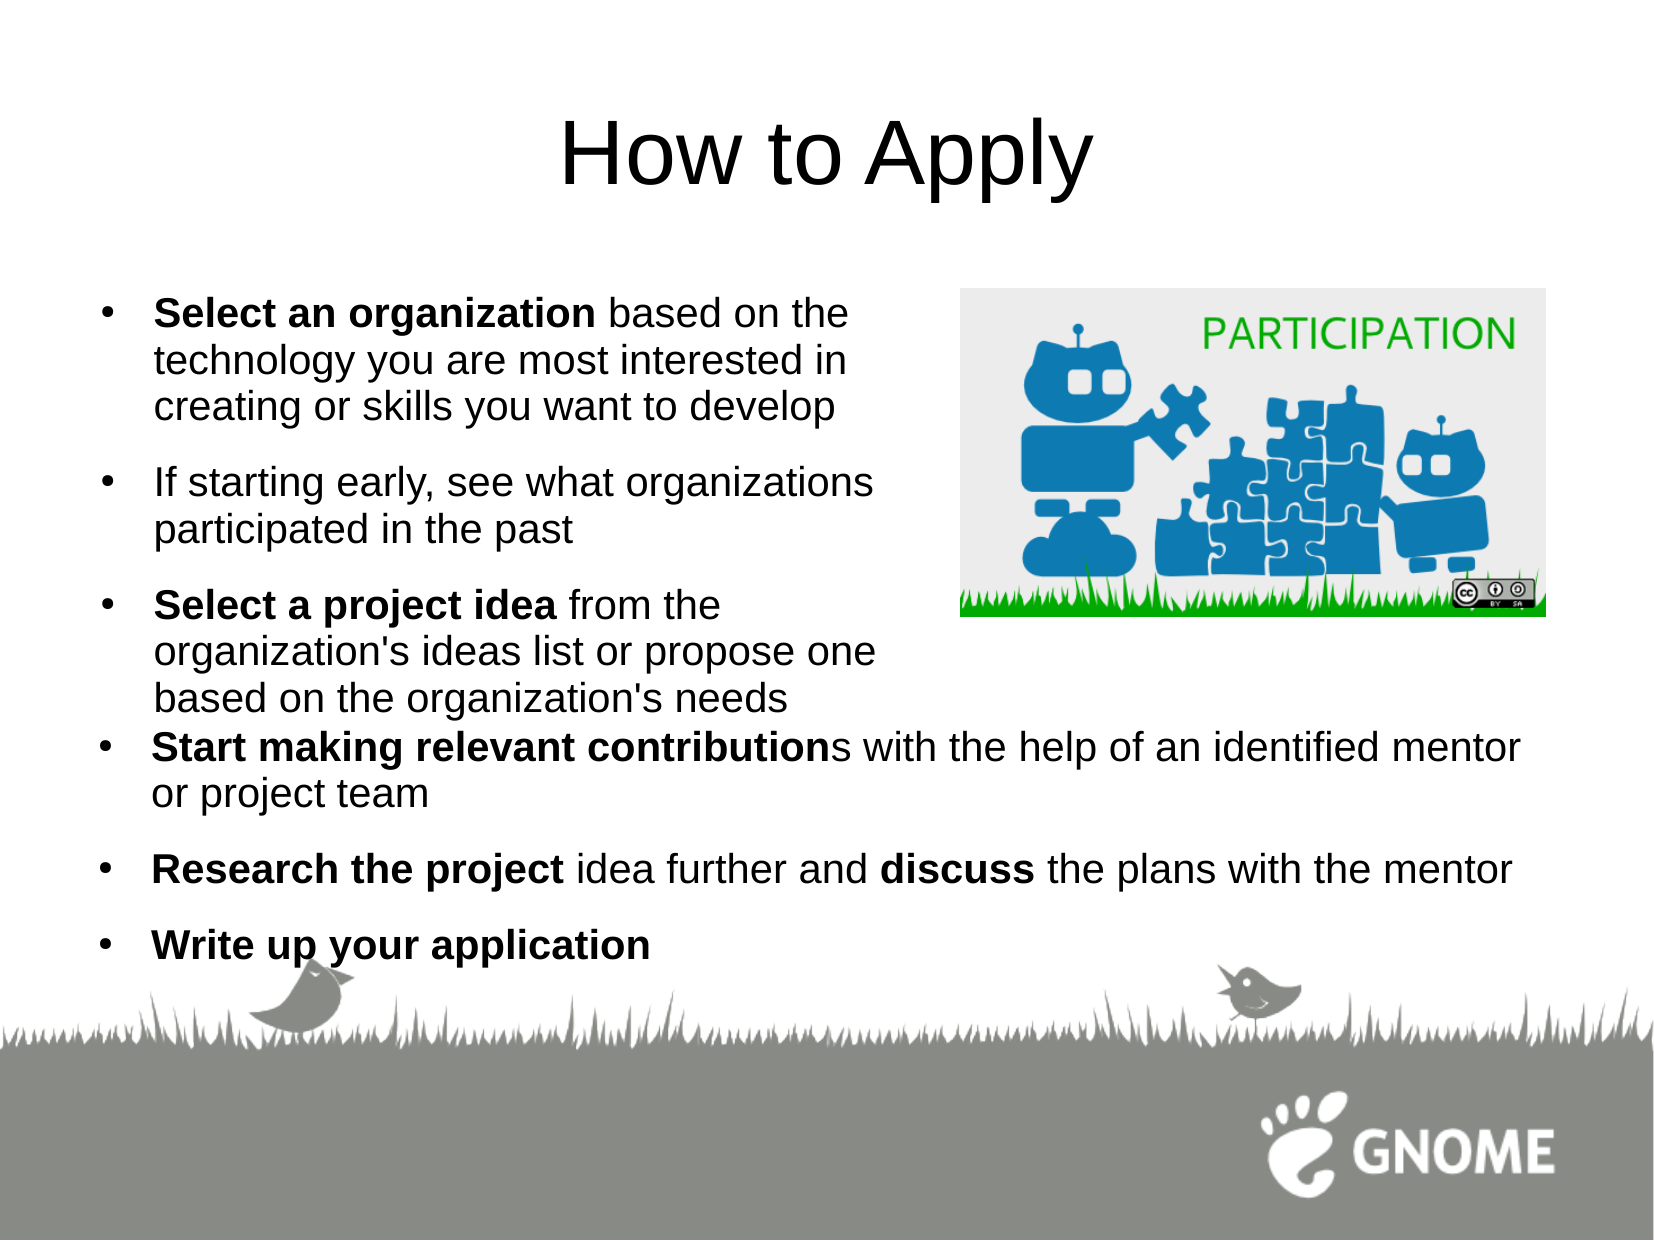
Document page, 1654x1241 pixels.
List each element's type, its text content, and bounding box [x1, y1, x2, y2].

list Start making relevant contributions with the help of an identified mentor or project team Research the project idea further and discuss the plans with the mentor Write up your application [80, 647, 1536, 972]
picture [0, 0, 1654, 1241]
